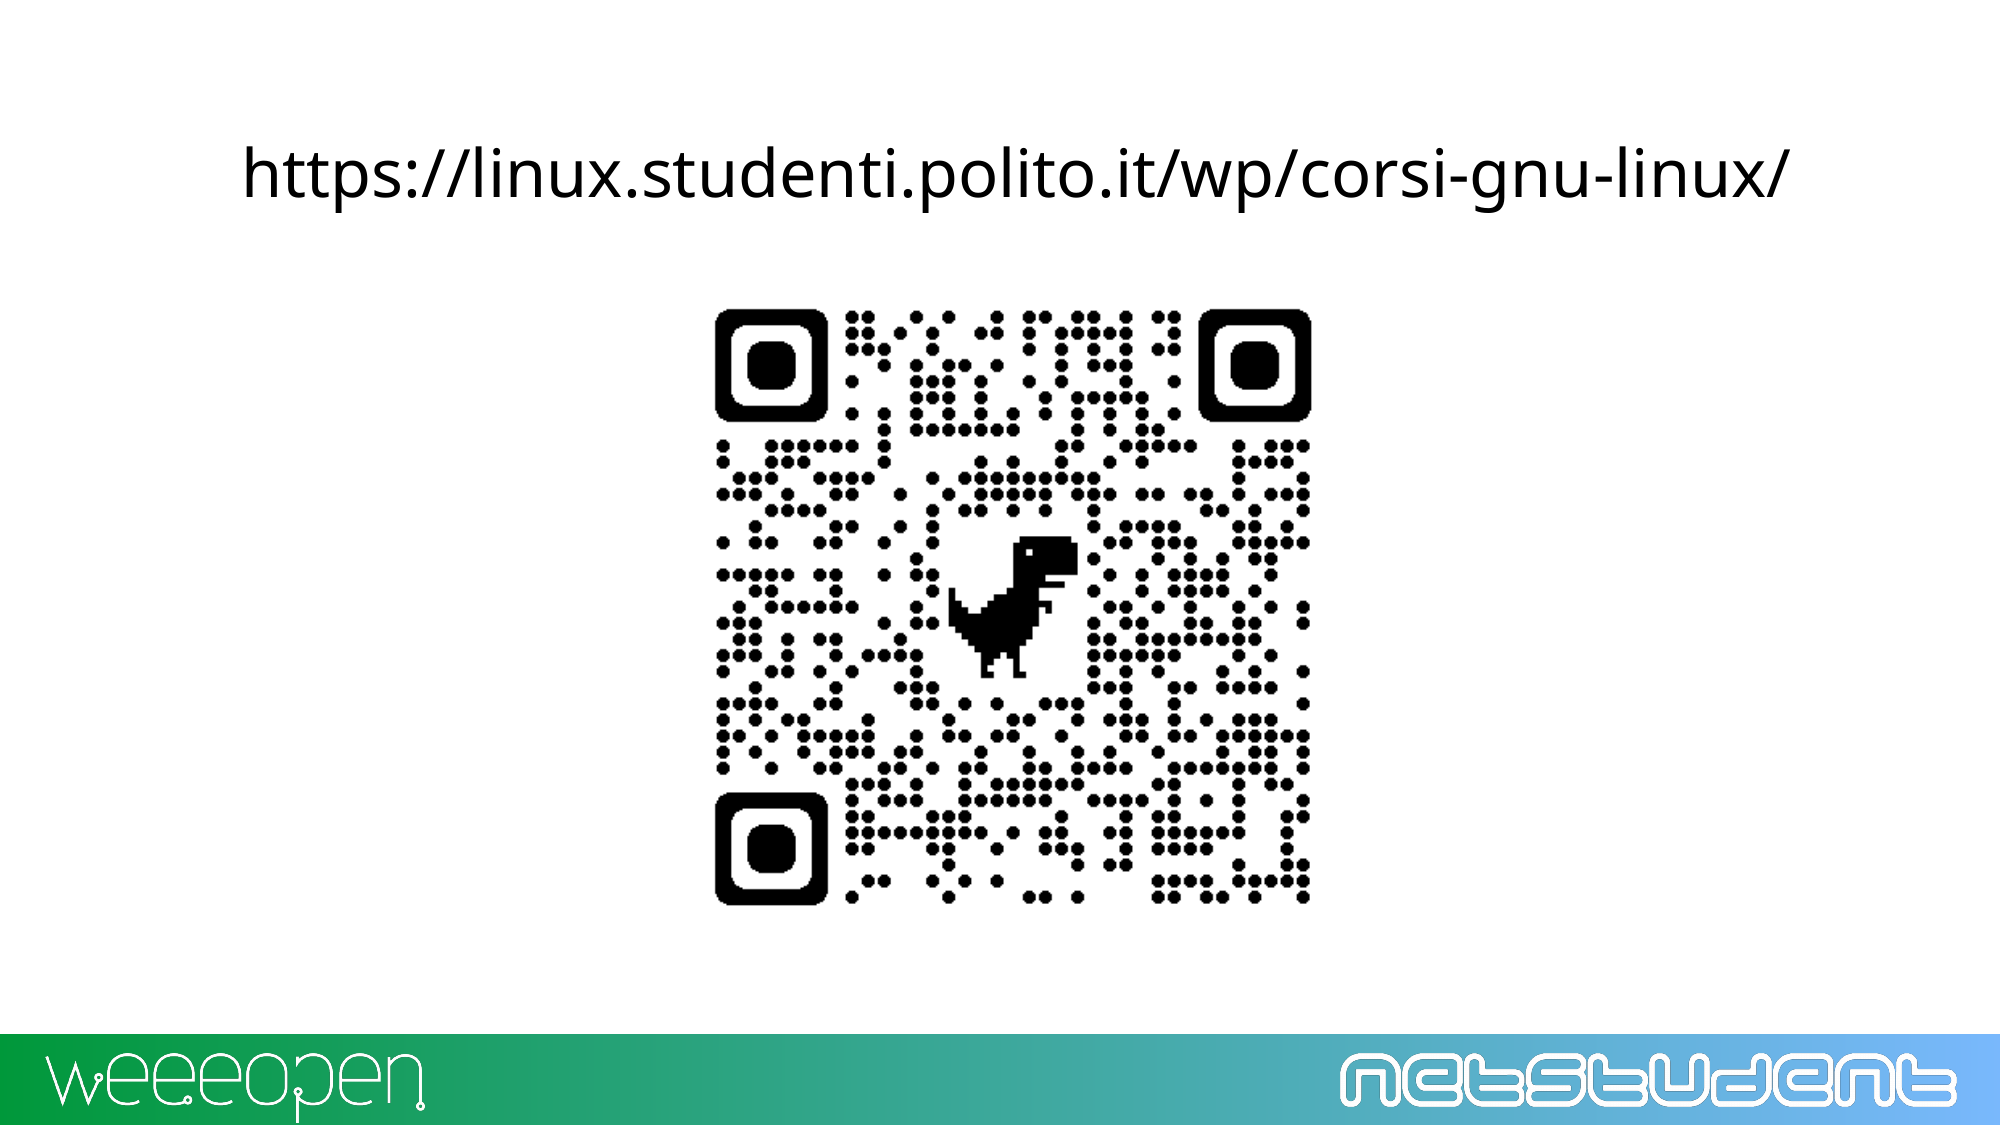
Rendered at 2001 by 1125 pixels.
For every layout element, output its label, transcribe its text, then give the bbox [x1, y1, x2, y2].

picture [1340, 1053, 1957, 1107]
text_box https://linux.studenti.polito.it/wp/corsi-gnu-linux/ [145, 119, 1890, 320]
picture [651, 245, 1376, 970]
picture [45, 1053, 425, 1123]
